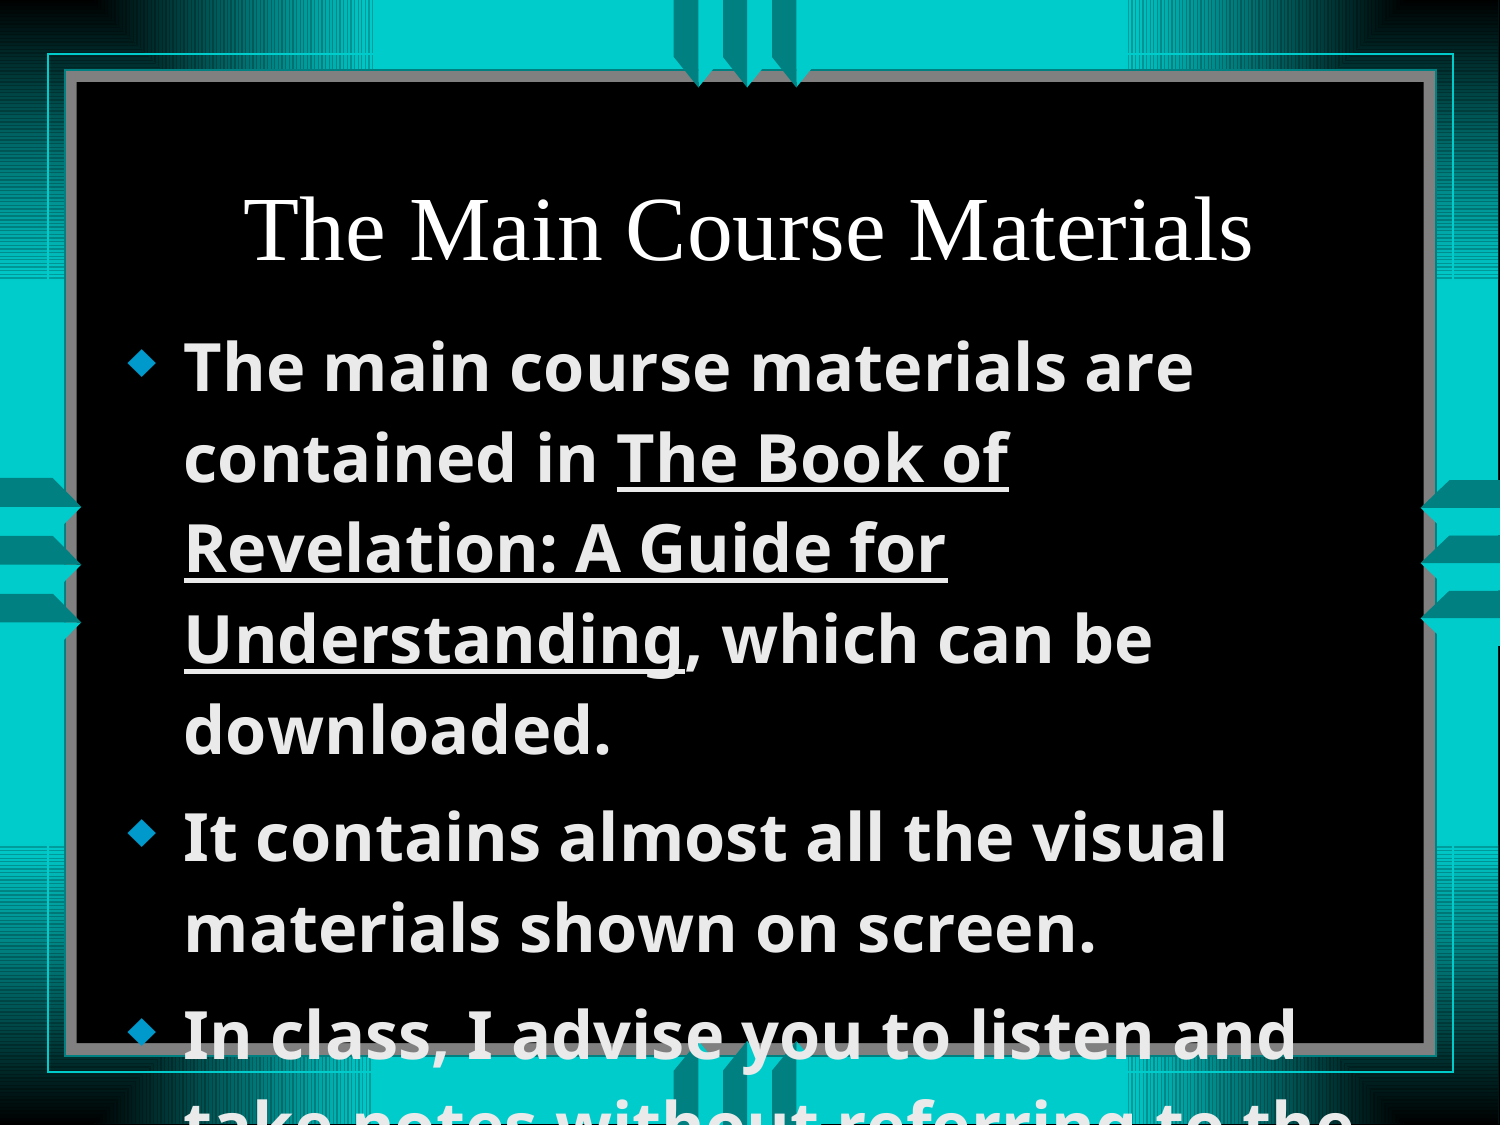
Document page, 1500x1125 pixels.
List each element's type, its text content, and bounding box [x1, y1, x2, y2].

title The Main Course Materials [112, 99, 1388, 288]
list The main course materials are contained in The Book of Revelation: A Guide for Understanding, which can be downloaded. It contains almost all the visual materials shown on screen. In class, I advise you to listen and take notes without referring to the course materials. [112, 312, 1388, 988]
